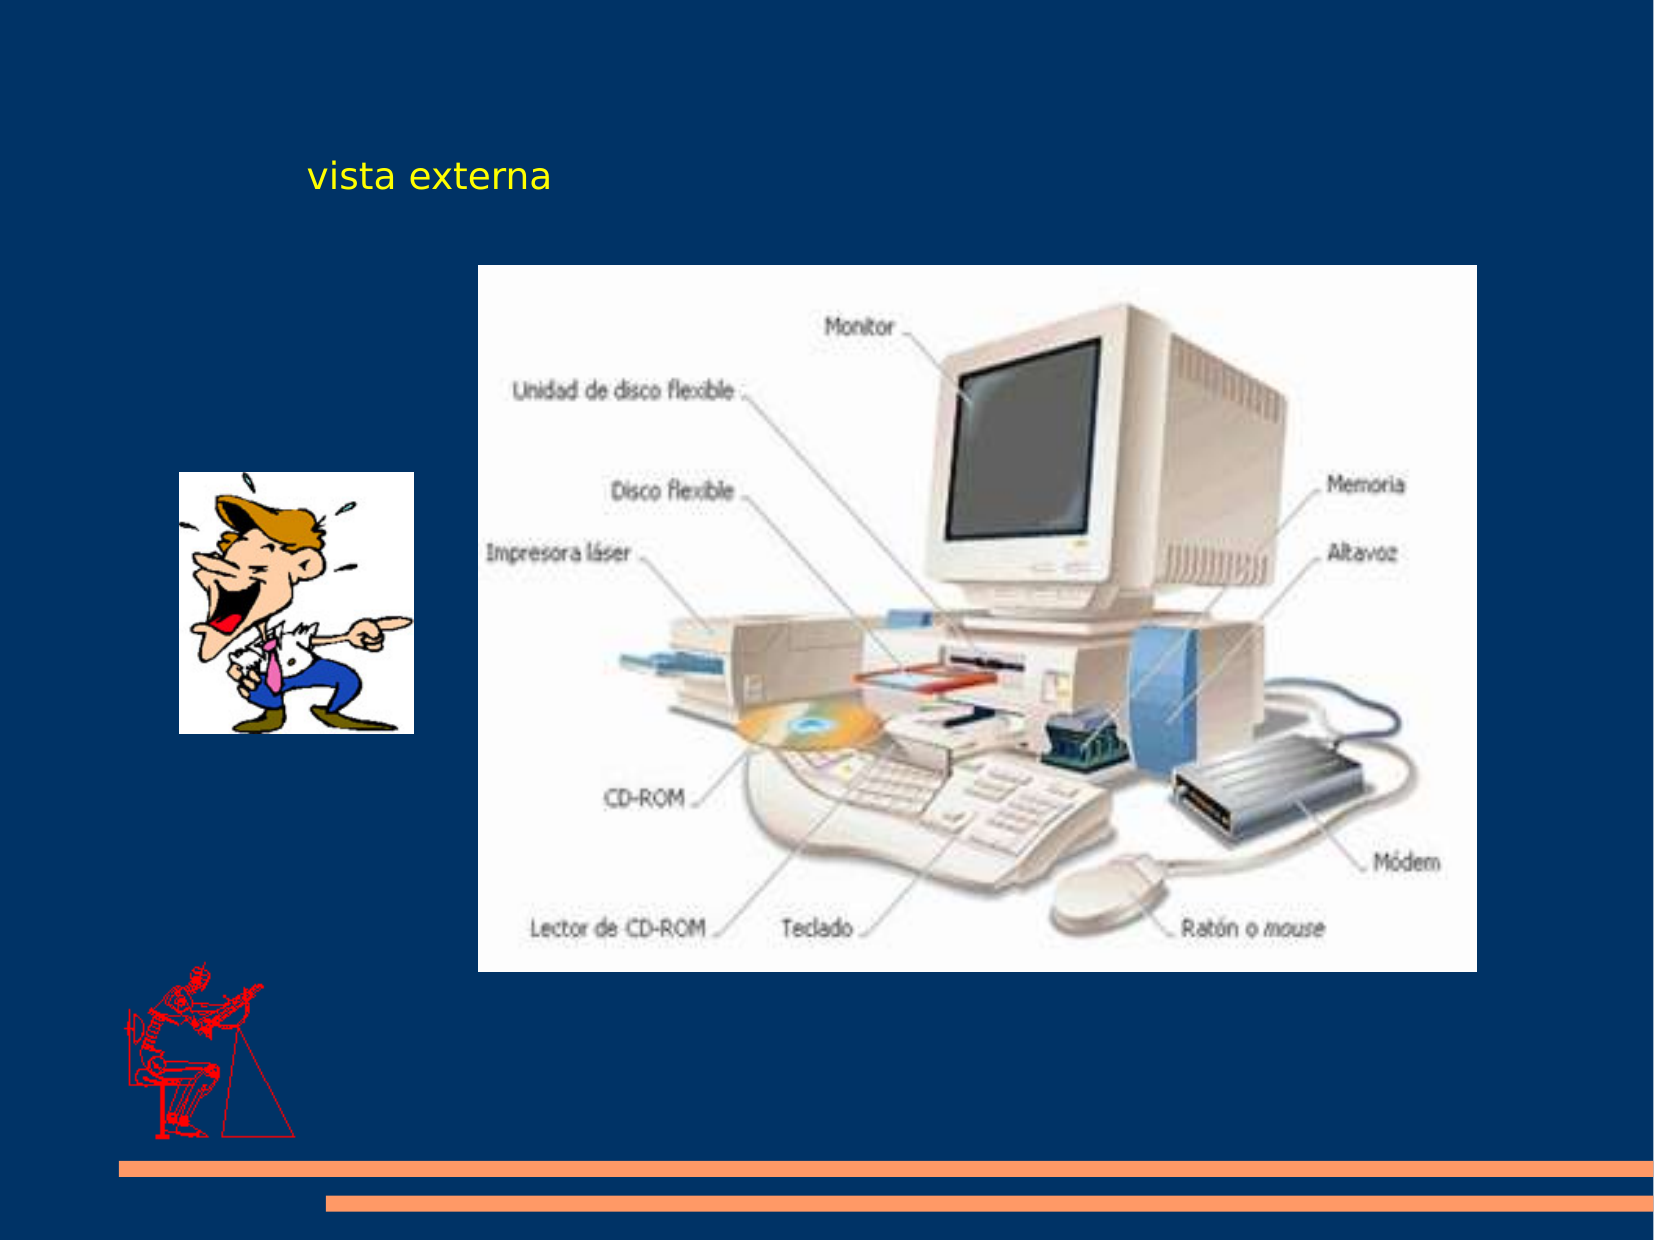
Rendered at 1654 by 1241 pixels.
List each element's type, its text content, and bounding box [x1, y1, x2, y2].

picture [478, 265, 1477, 972]
picture [118, 959, 305, 1152]
picture [179, 472, 414, 734]
text_box vista externa [291, 147, 568, 206]
